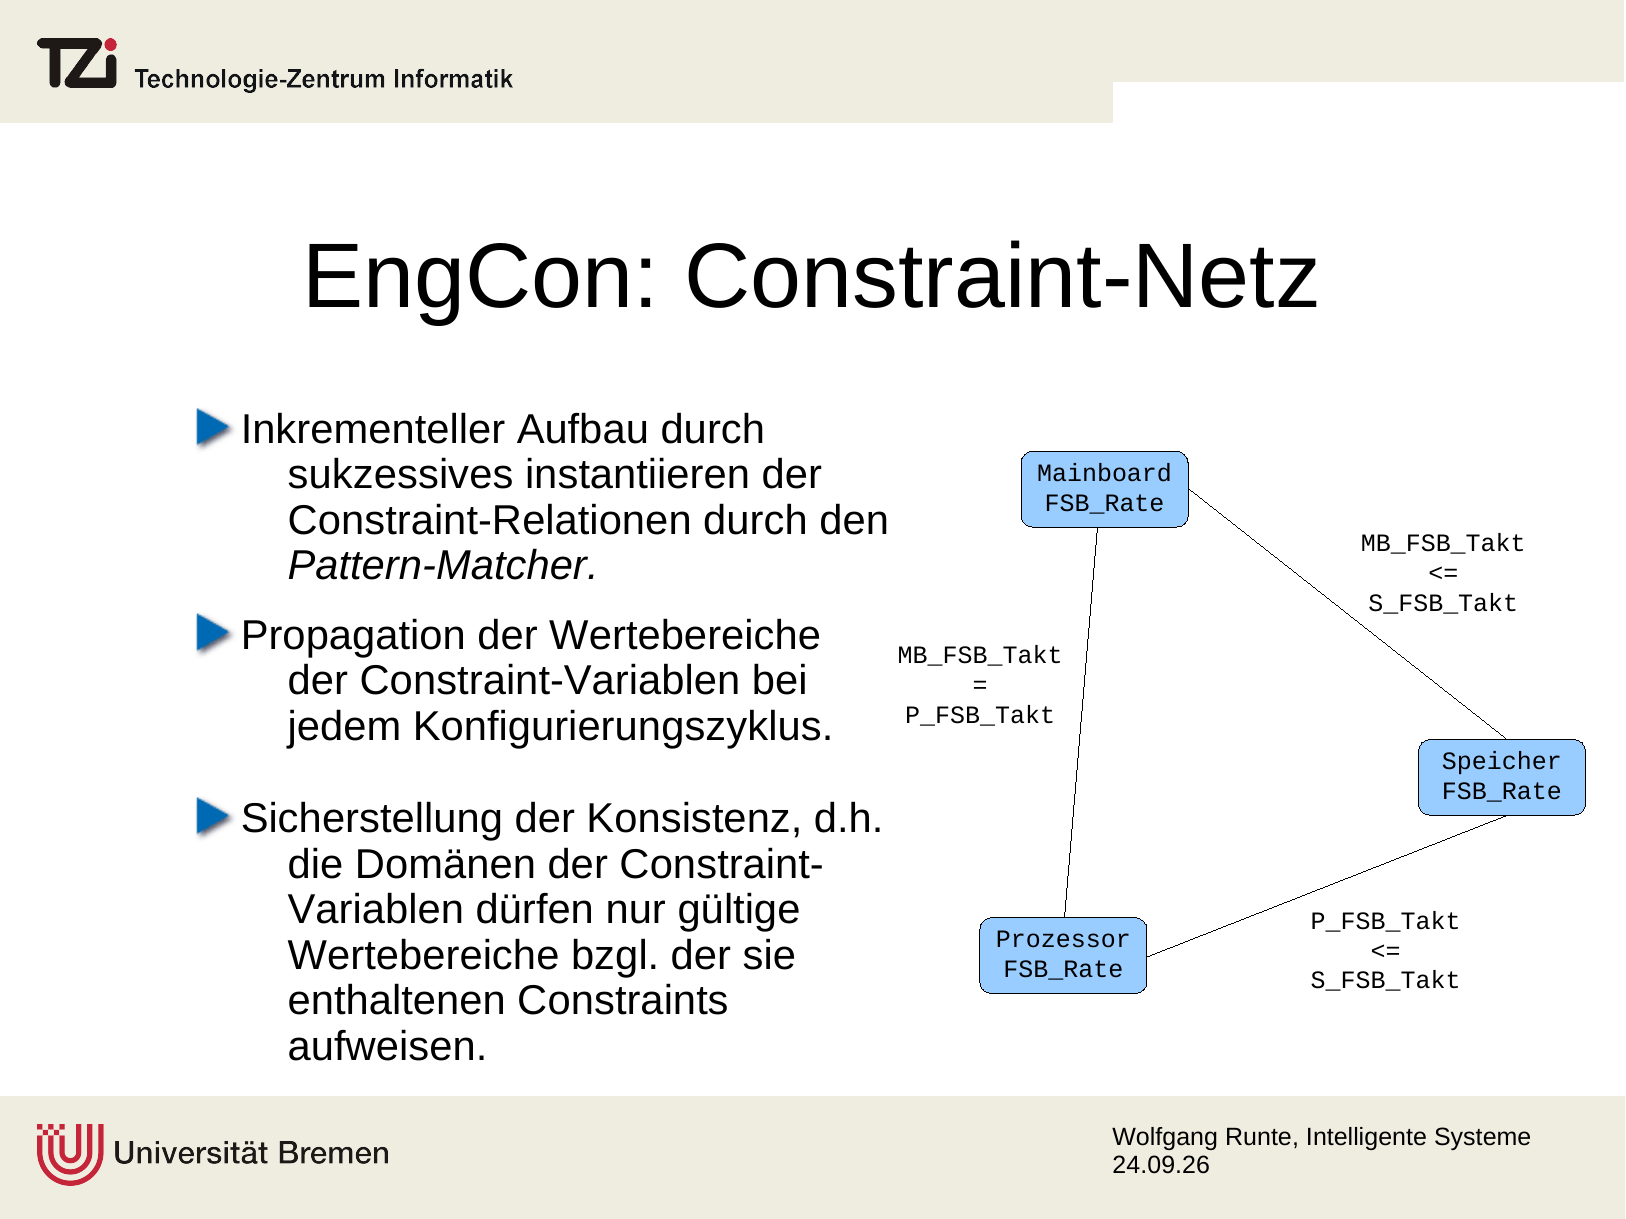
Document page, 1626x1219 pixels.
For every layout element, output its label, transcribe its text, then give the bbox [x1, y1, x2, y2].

text_box Prozessor FSB_Rate [979, 917, 1147, 994]
text_box P_FSB_Takt <= S_FSB_Takt [1310, 906, 1461, 996]
list Inkrementeller Aufbau durch sukzessives instantiieren der Constraint-Relationen durch den Pattern-Matcher. Propagation der Wertebereiche der Constraint-Variablen bei jedem Konfigurierungszyklus. Sicherstellung der Konsistenz, d.h. die Domänen der Constraint-Variablen dürfen nur gültige Wertebereiche bzgl. der sie enthaltenen Constraints aufweisen. [44, 407, 892, 1076]
text_box MB_FSB_Takt = P_FSB_Takt [897, 641, 1063, 731]
text_box MB_FSB_Takt <= S_FSB_Takt [1360, 529, 1526, 619]
text_box Speicher FSB_Rate [1418, 739, 1586, 816]
text_box Mainboard FSB_Rate [1021, 451, 1189, 528]
picture [37, 38, 513, 93]
title EngCon: Constraint-Netz [112, 162, 1513, 393]
picture [37, 1124, 388, 1186]
